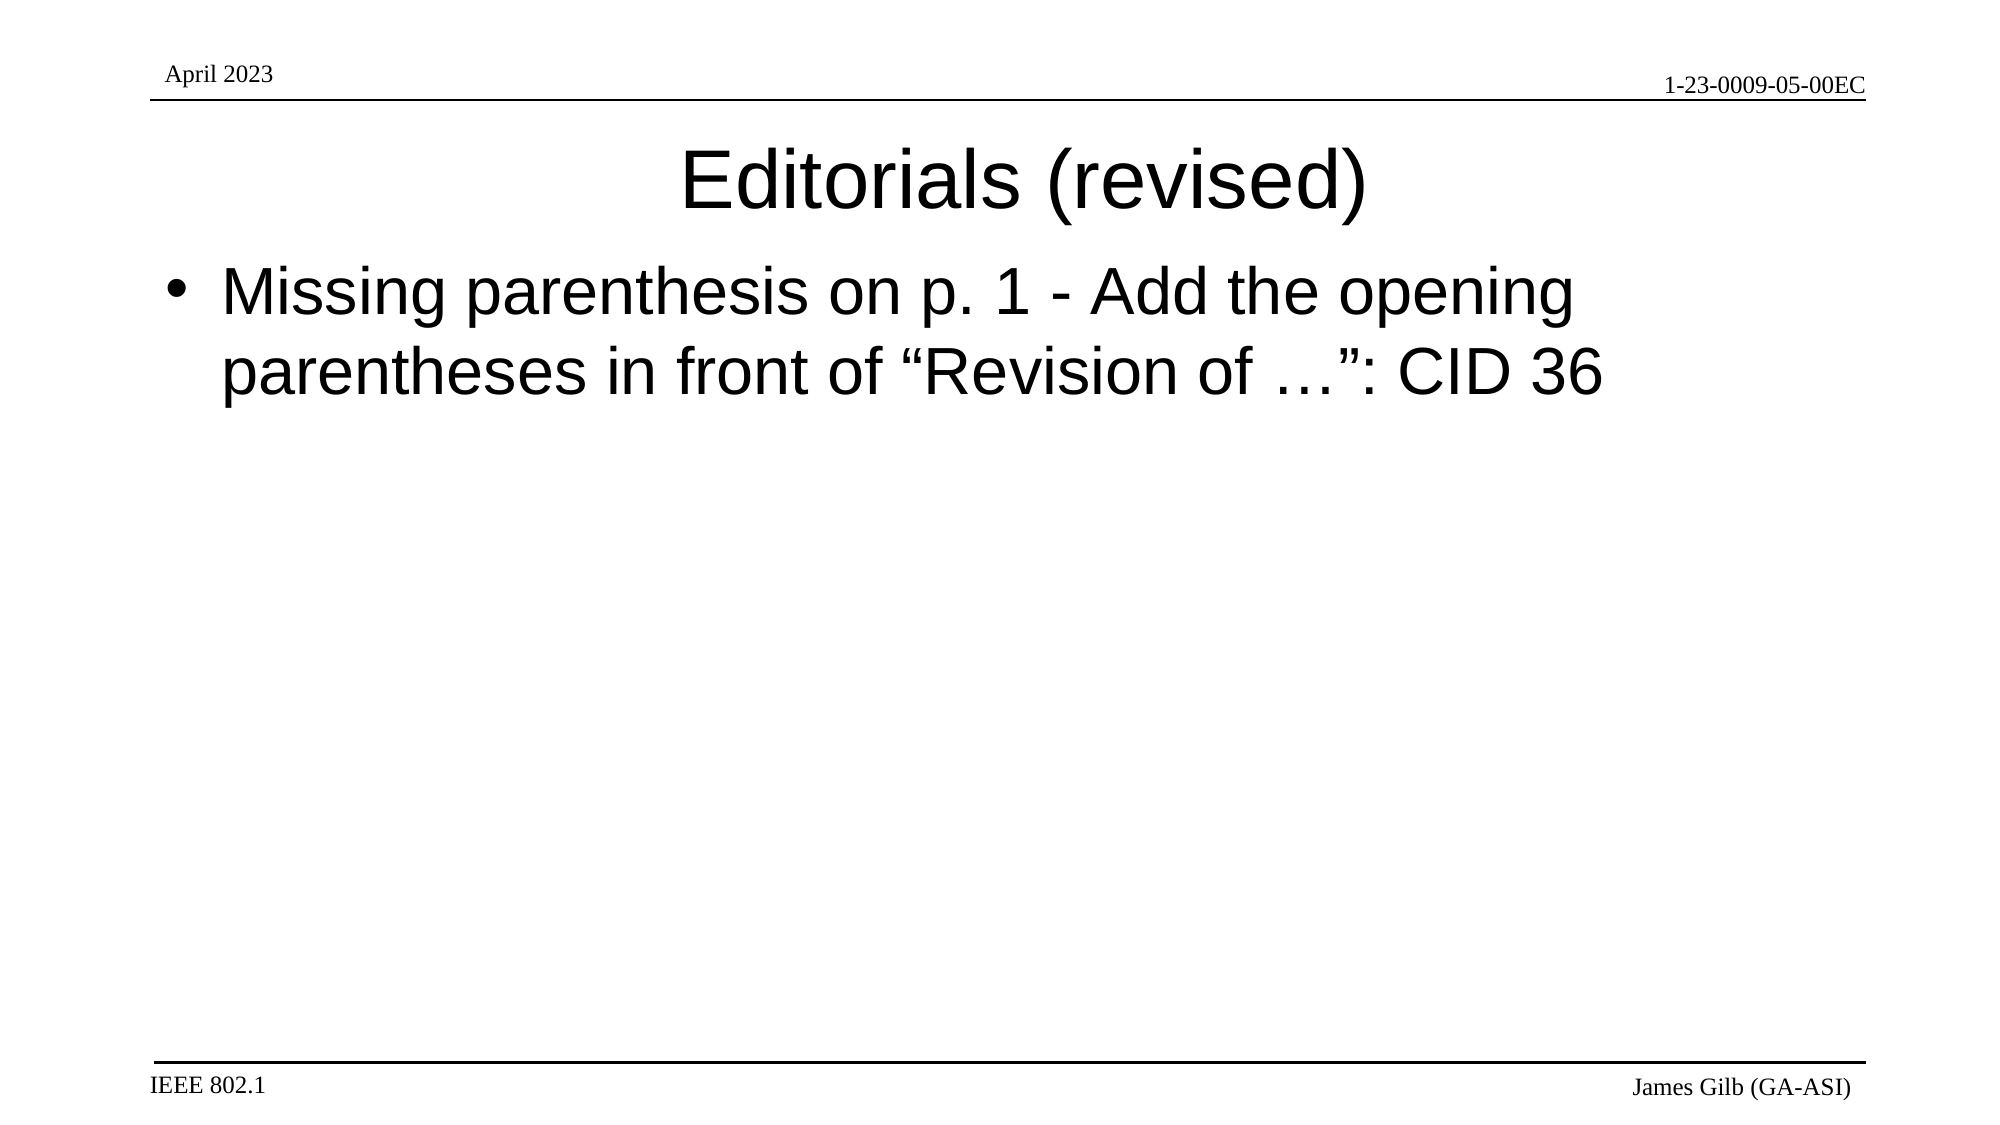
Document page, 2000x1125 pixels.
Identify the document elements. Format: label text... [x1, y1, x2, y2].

list Missing parenthesis on p. 1 - Add the opening parentheses in front of “Revision of …”: CID 36 [149, 239, 1900, 1051]
title Editorials (revised) [149, 112, 1900, 238]
